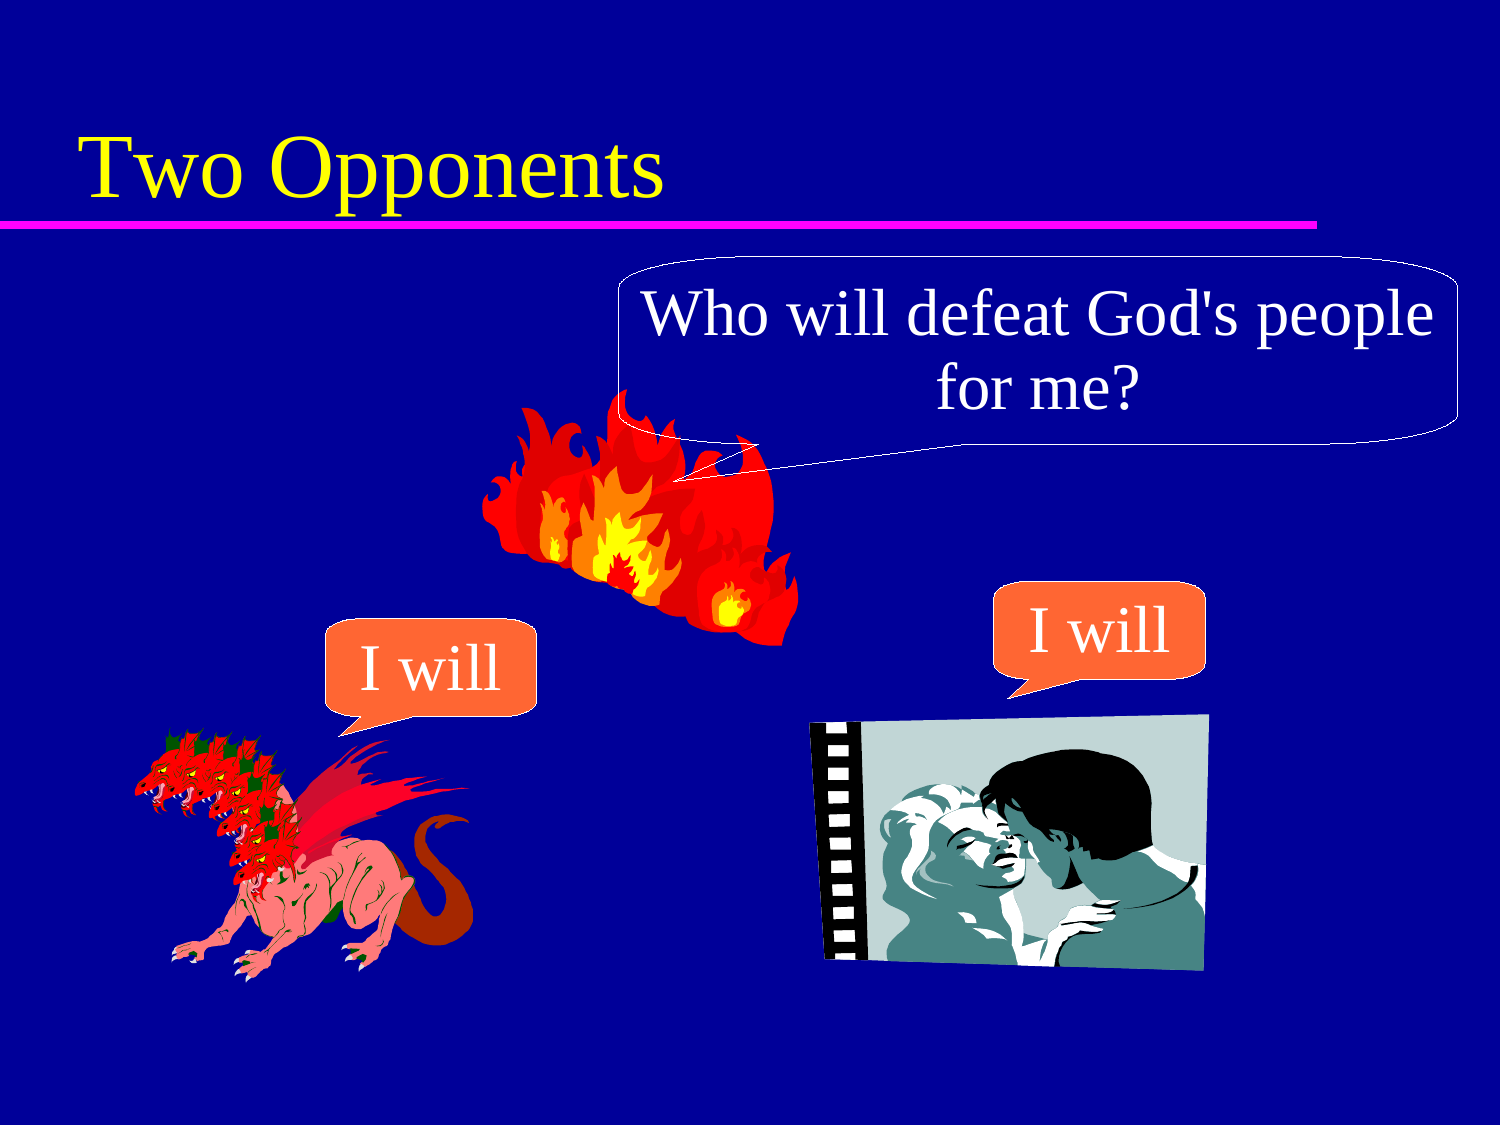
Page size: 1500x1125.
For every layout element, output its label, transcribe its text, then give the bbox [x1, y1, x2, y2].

text_box I will [325, 618, 537, 737]
text_box [691, 450, 723, 473]
text_box [809, 714, 1210, 971]
title Two Opponents [62, 43, 1338, 225]
text_box [134, 726, 473, 984]
text_box [740, 444, 753, 451]
text_box [482, 394, 799, 646]
text_box Who will defeat God's people for me? [618, 256, 1458, 482]
text_box I will [993, 581, 1206, 699]
